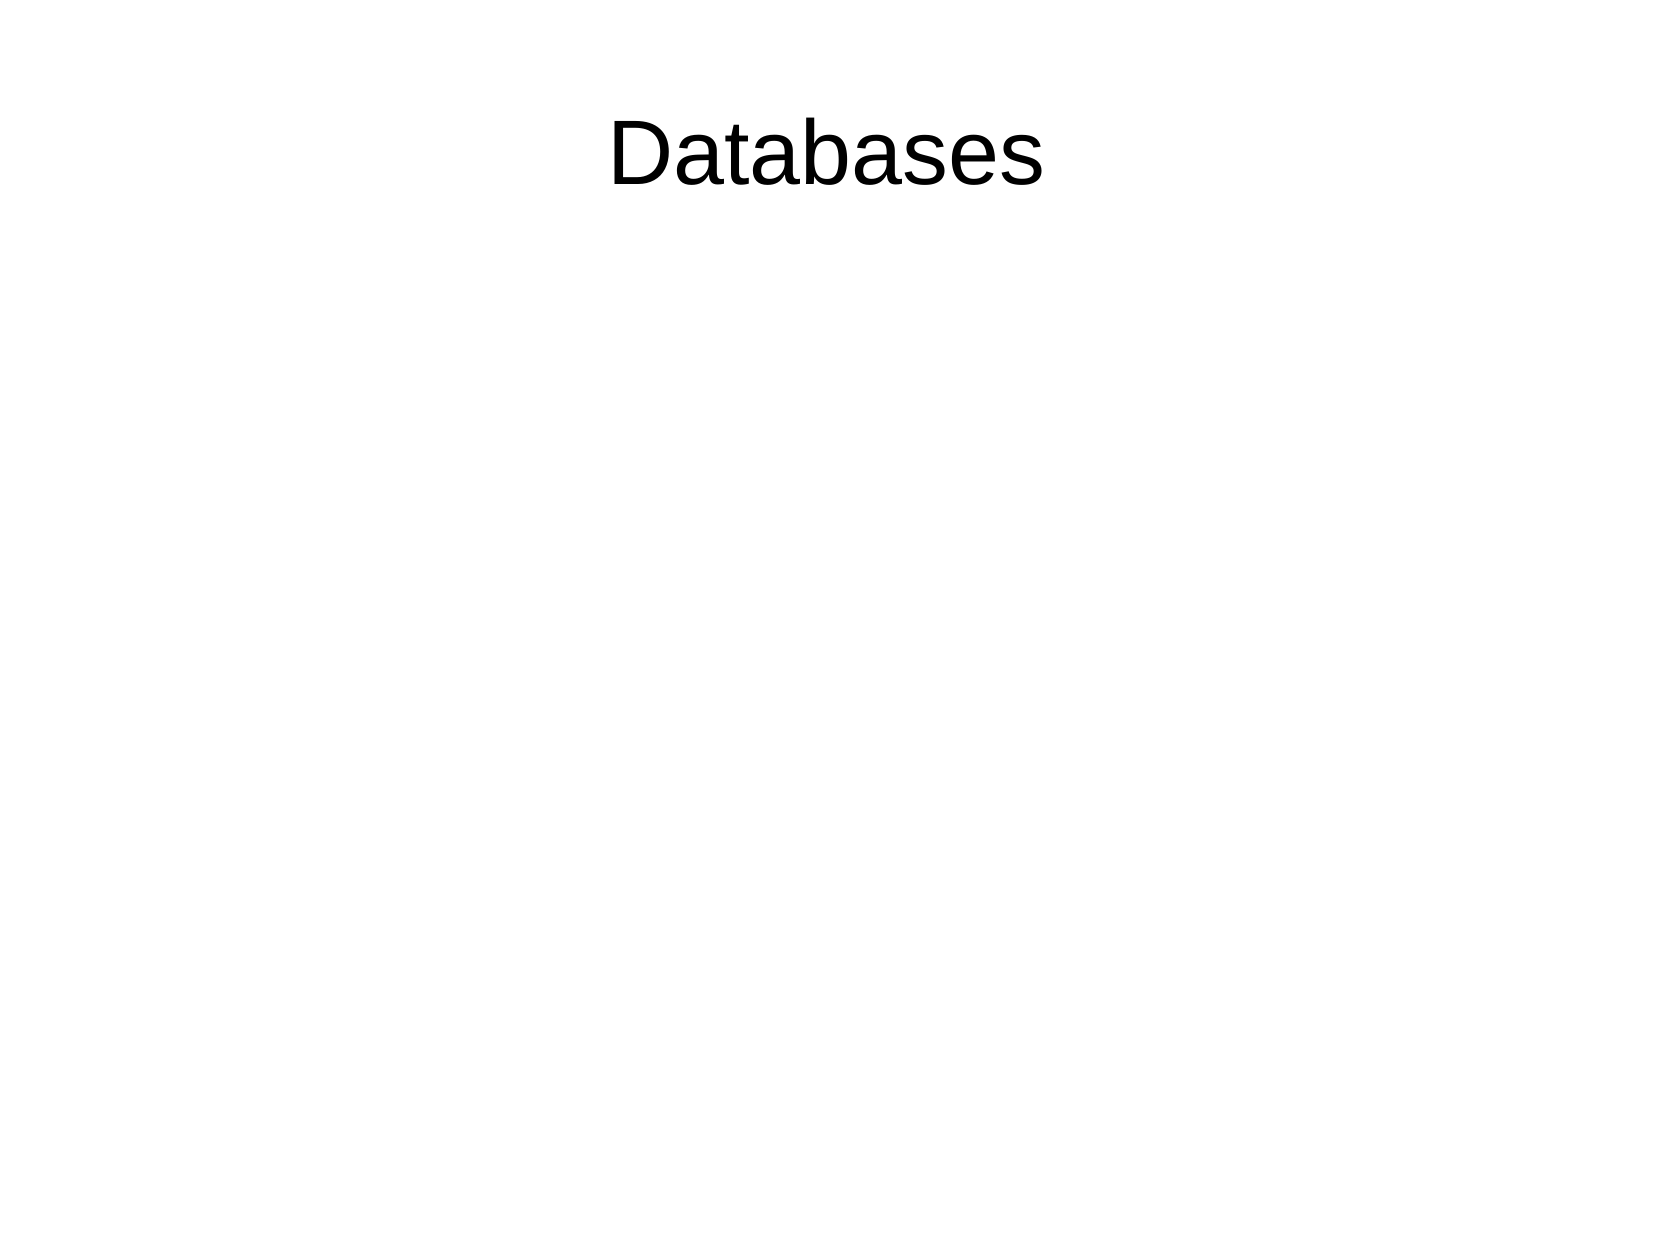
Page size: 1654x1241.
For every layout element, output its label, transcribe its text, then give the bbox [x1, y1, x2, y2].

title Databases [82, 56, 1571, 250]
